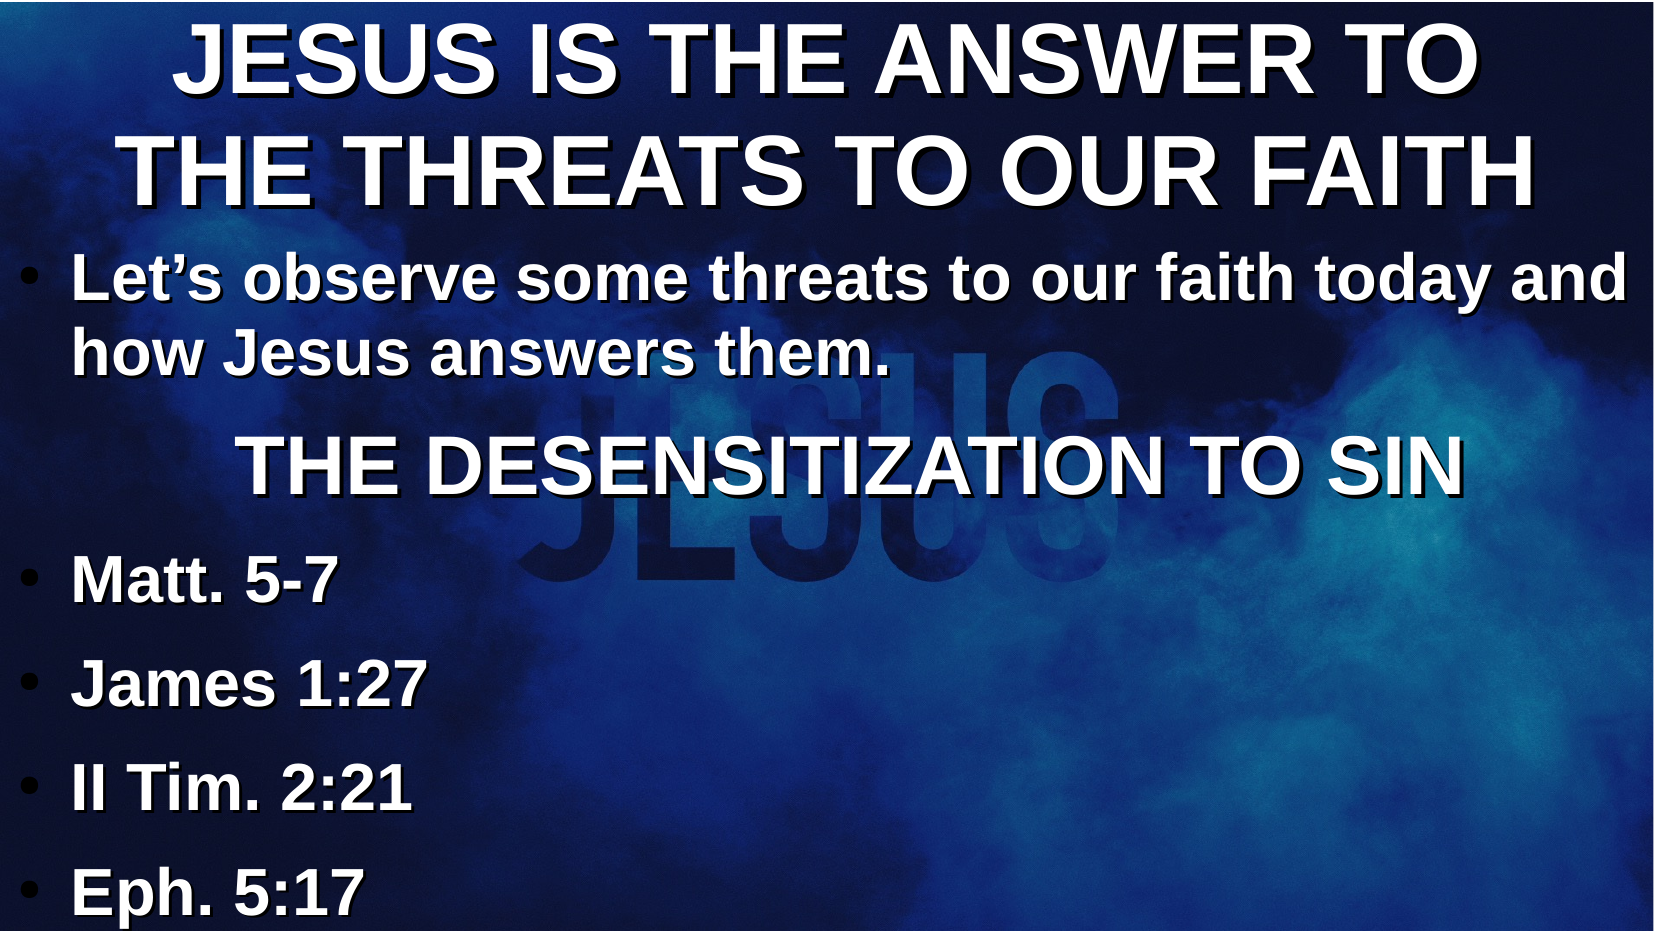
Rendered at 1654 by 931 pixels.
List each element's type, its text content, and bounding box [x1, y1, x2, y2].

list Let’s observe some threats to our faith today and how Jesus answers them. THE DESENSITIZATION TO SIN Matt. 5-7 James 1:27 II Tim. 2:21 Eph. 5:17 [0, 240, 1654, 931]
picture [0, 2, 1654, 240]
title JESUS IS THE ANSWER TO THE THREATS TO OUR FAITH [82, 2, 1571, 227]
